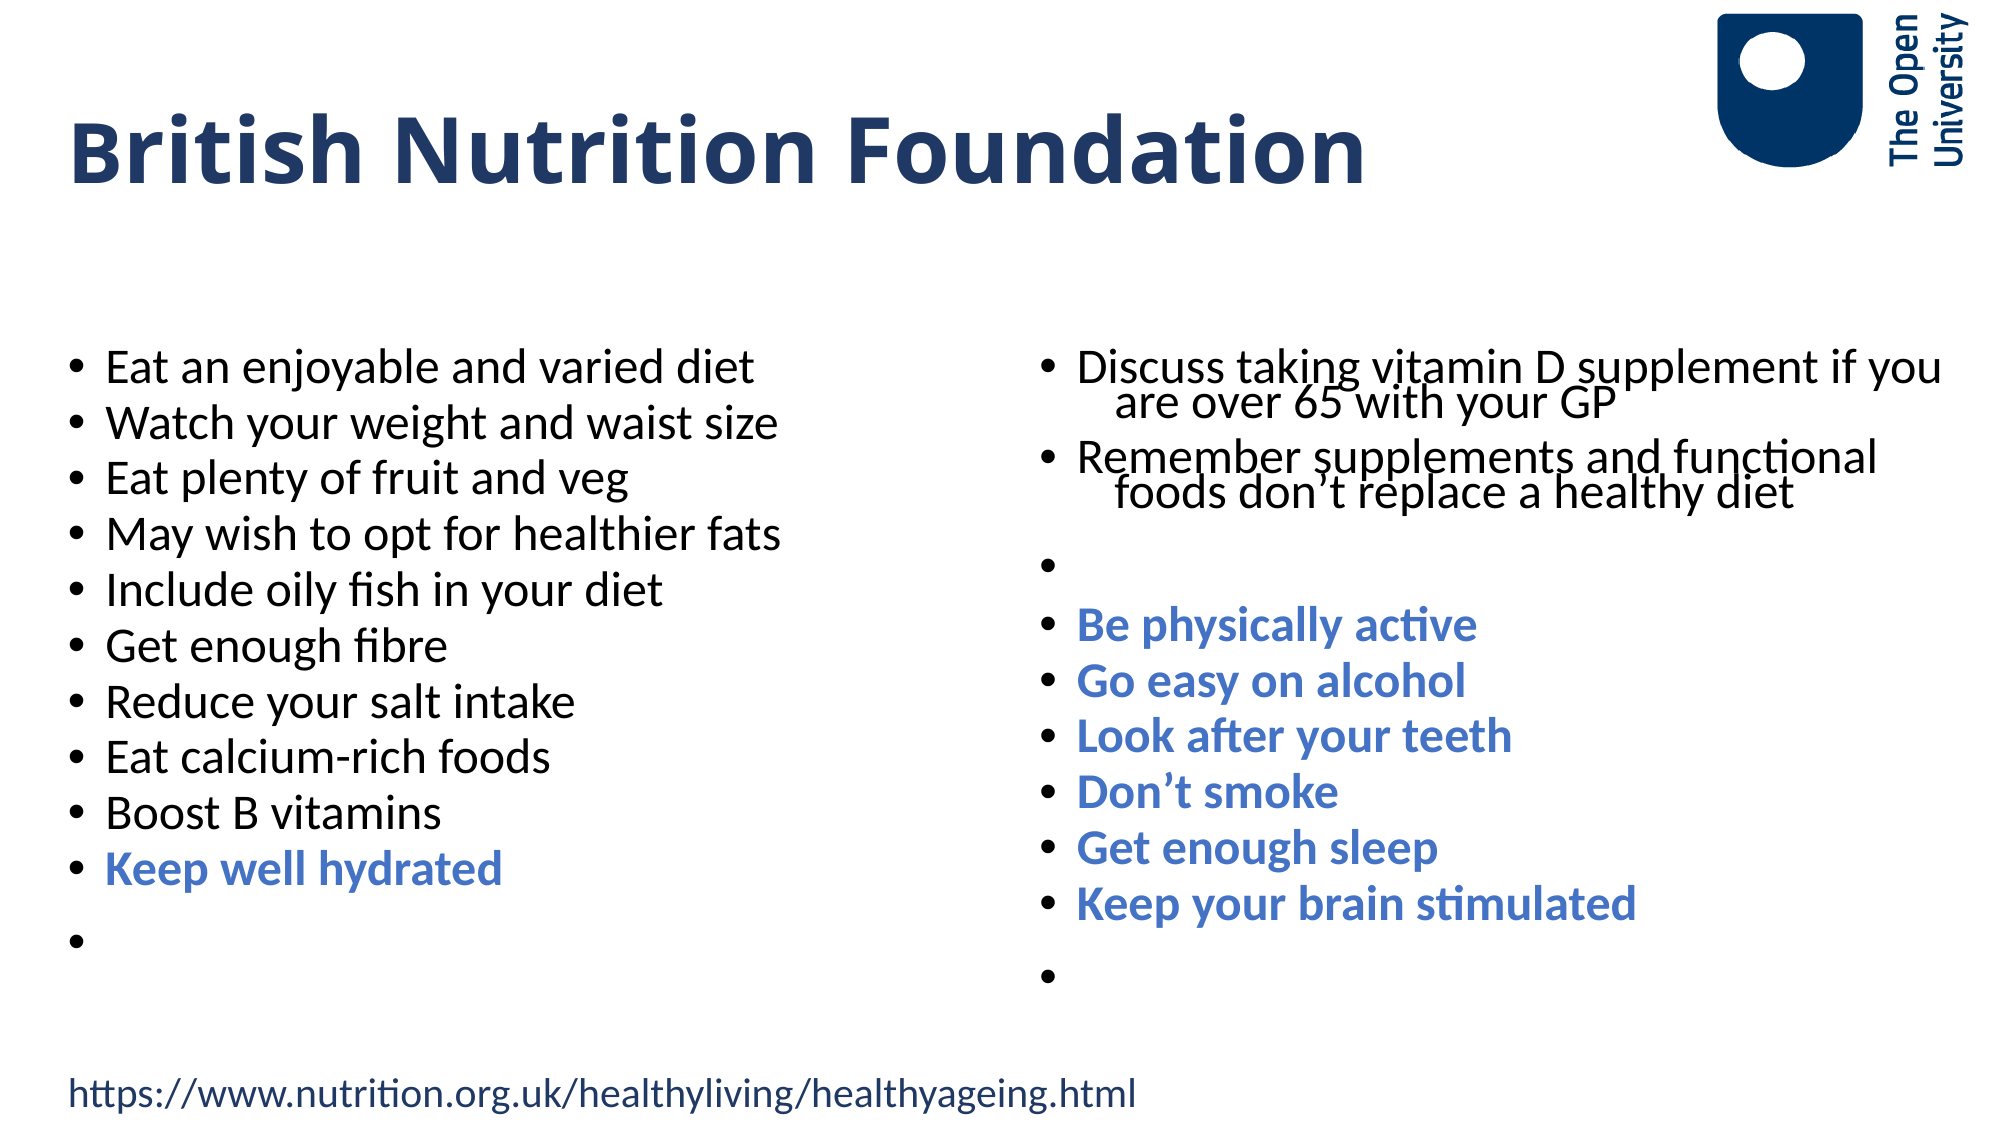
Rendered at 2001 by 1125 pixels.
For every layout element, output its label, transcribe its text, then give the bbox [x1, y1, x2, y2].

list Discuss taking vitamin D supplement if you are over 65 with your GP Remember supplements and functional foods don’t replace a healthy diet Be physically active Go easy on alcohol Look after your teeth Don’t smoke Get enough sleep Keep your brain stimulated [1024, 347, 1971, 1060]
list https://www.nutrition.org.uk/healthyliving/healthyageing.html [52, 986, 1863, 1123]
title British Nutrition Foundation [52, 40, 1778, 259]
list Eat an enjoyable and varied diet Watch your weight and waist size Eat plenty of fruit and veg May wish to opt for healthier fats Include oily fish in your diet Get enough fibre Reduce your salt intake Eat calcium-rich foods Boost B vitamins Keep well hydrated [52, 347, 900, 1023]
picture [1716, 10, 1971, 170]
